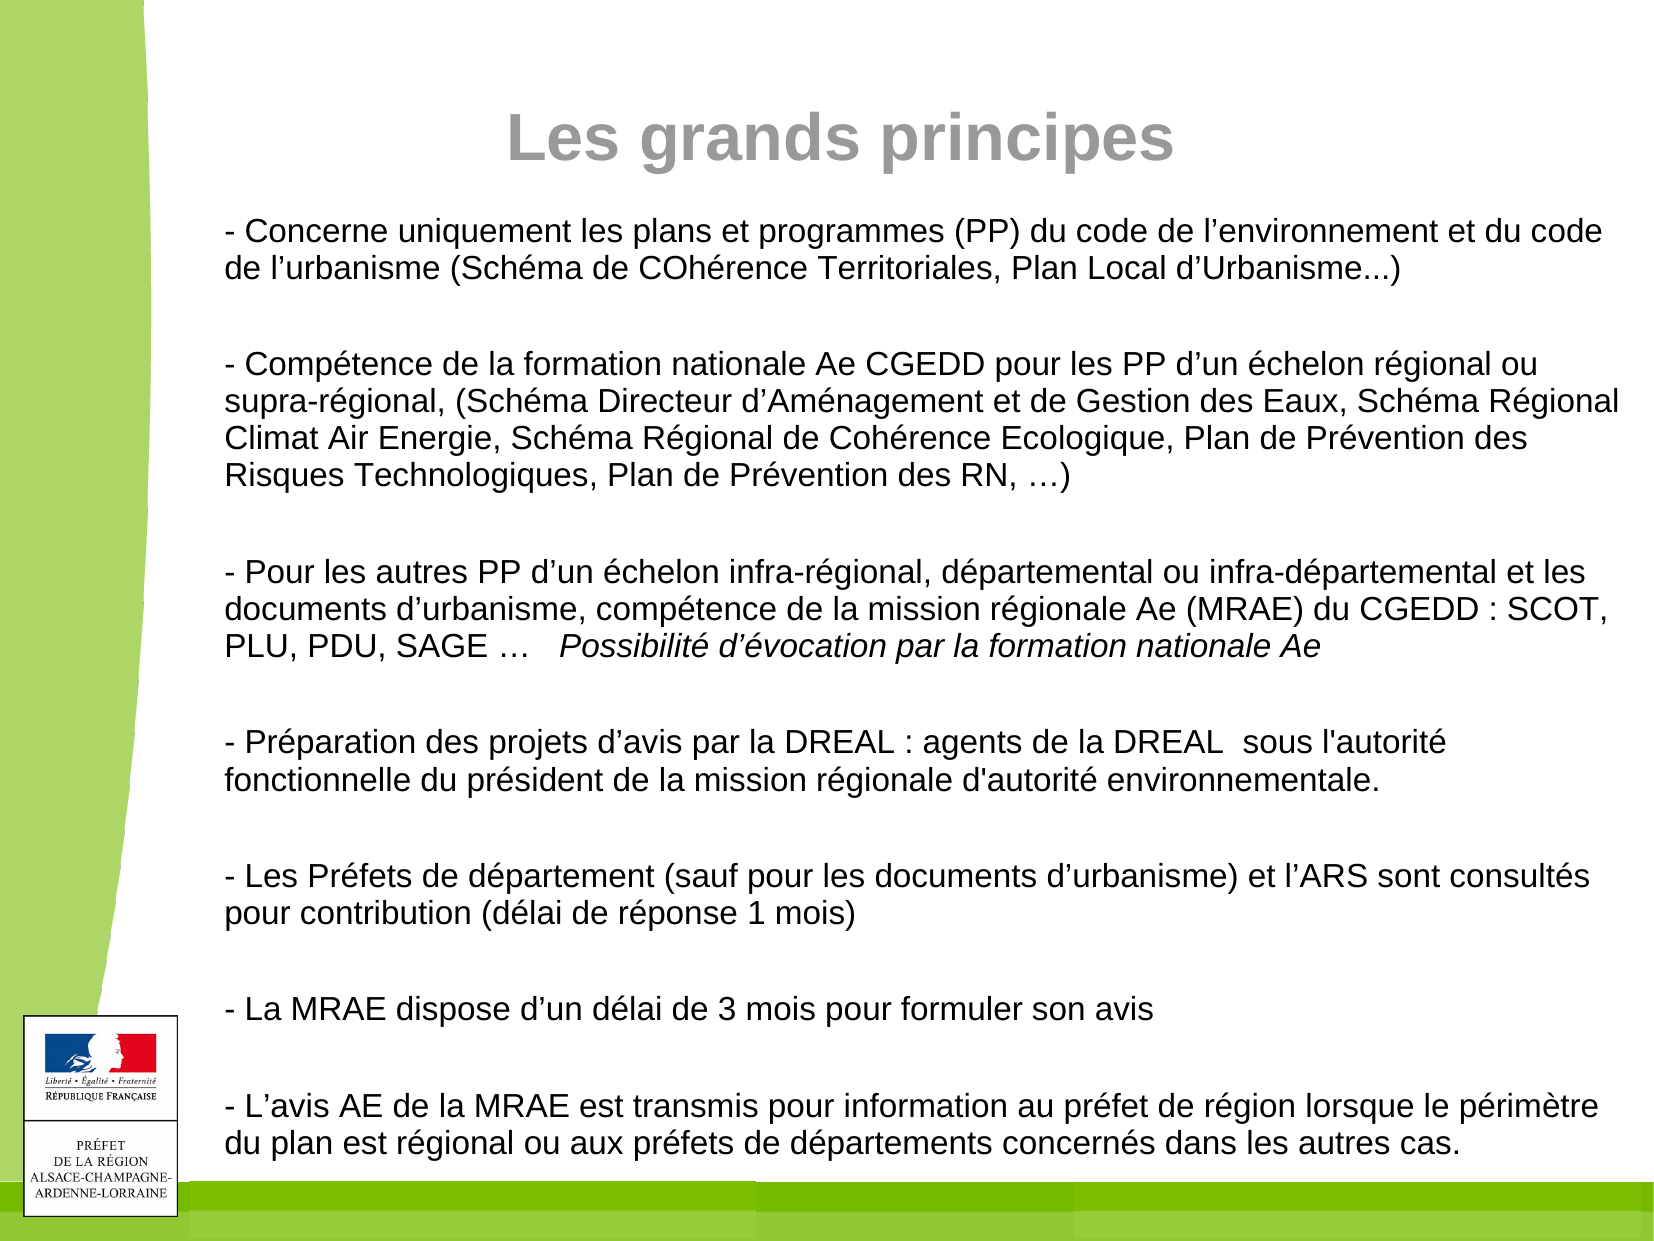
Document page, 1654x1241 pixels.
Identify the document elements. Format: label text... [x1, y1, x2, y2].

title Les grands principes [134, 34, 1548, 242]
picture [0, 0, 1654, 1241]
list - Concerne uniquement les plans et programmes (PP) du code de l’environnement et du code de l’urbanisme (Schéma de COhérence Territoriales, Plan Local d’Urbanisme...) - Compétence de la formation nationale Ae CGEDD pour les PP d’un échelon régional ou supra-régional, (Schéma Directeur d’Aménagement et de Gestion des Eaux, Schéma Régional Climat Air Energie, Schéma Régional de Cohérence Ecologique, Plan de Prévention des Risques Technologiques, Plan de Prévention des RN, …) - Pour les autres PP d’un échelon infra-régional, départemental ou infra-départemental et les documents d’urbanisme, compétence de la mission régionale Ae (MRAE) du CGEDD : SCOT, PLU, PDU, SAGE … Possibilité d’évocation par la formation nationale Ae - Préparation des projets d’avis par la DREAL : agents de la DREAL sous l'autorité fonctionnelle du président de la mission régionale d'autorité environnementale. - Les Préfets de département (sauf pour les documents d’urbanisme) et l’ARS sont consultés pour contribution (délai de réponse 1 mois) - La MRAE dispose d’un délai de 3 mois pour formuler son avis - L’avis AE de la MRAE est transmis pour information au préfet de région lorsque le périmètre du plan est régional ou aux préfets de départements concernés dans les autres cas. [153, 212, 1631, 1075]
